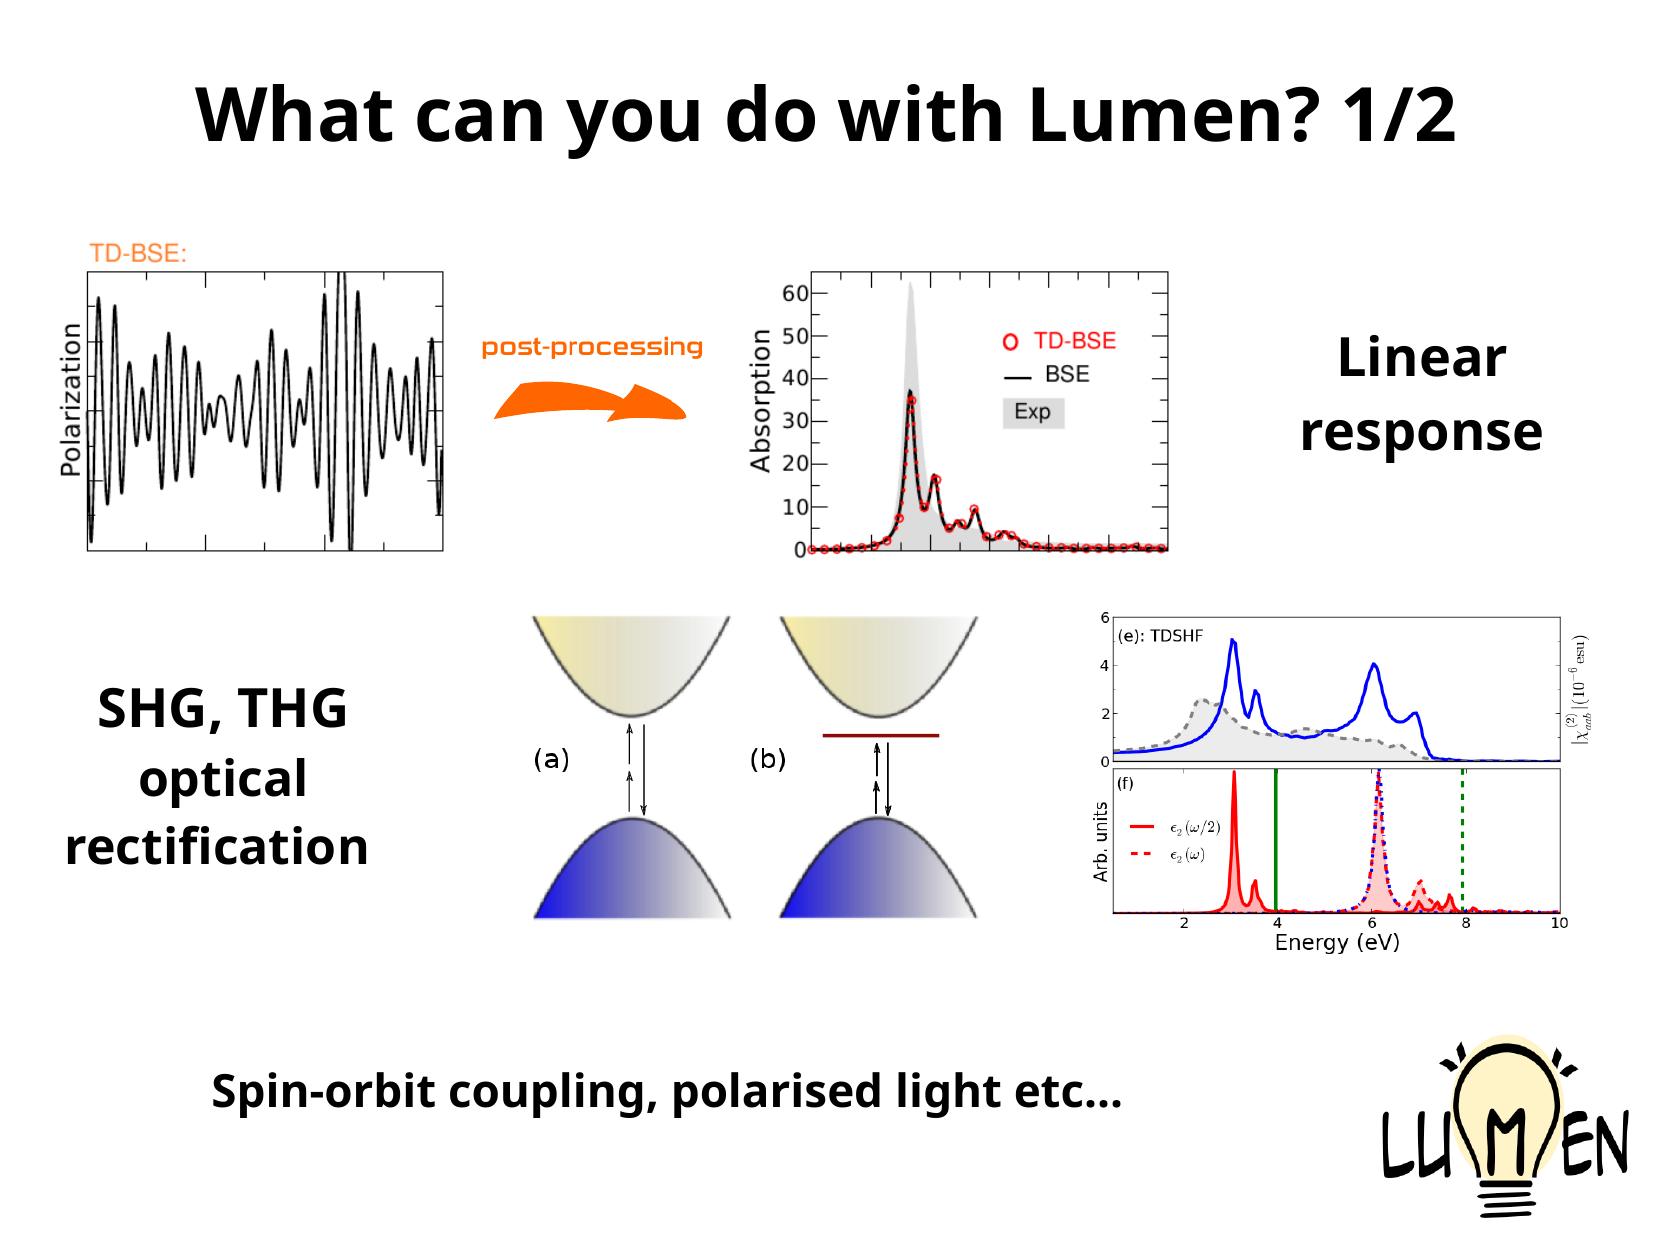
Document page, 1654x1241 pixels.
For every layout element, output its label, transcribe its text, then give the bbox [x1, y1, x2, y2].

text_box Spin-orbit coupling, polarised light etc... [53, 1015, 1282, 1164]
text_box SHG, THG optical rectification [35, 596, 412, 953]
title What can you do with Lumen? 1/2 [23, 12, 1630, 213]
text_box Linear response [1269, 303, 1576, 482]
picture [35, 212, 1217, 567]
picture [1375, 1027, 1636, 1225]
picture [528, 612, 981, 922]
picture [1064, 611, 1607, 963]
